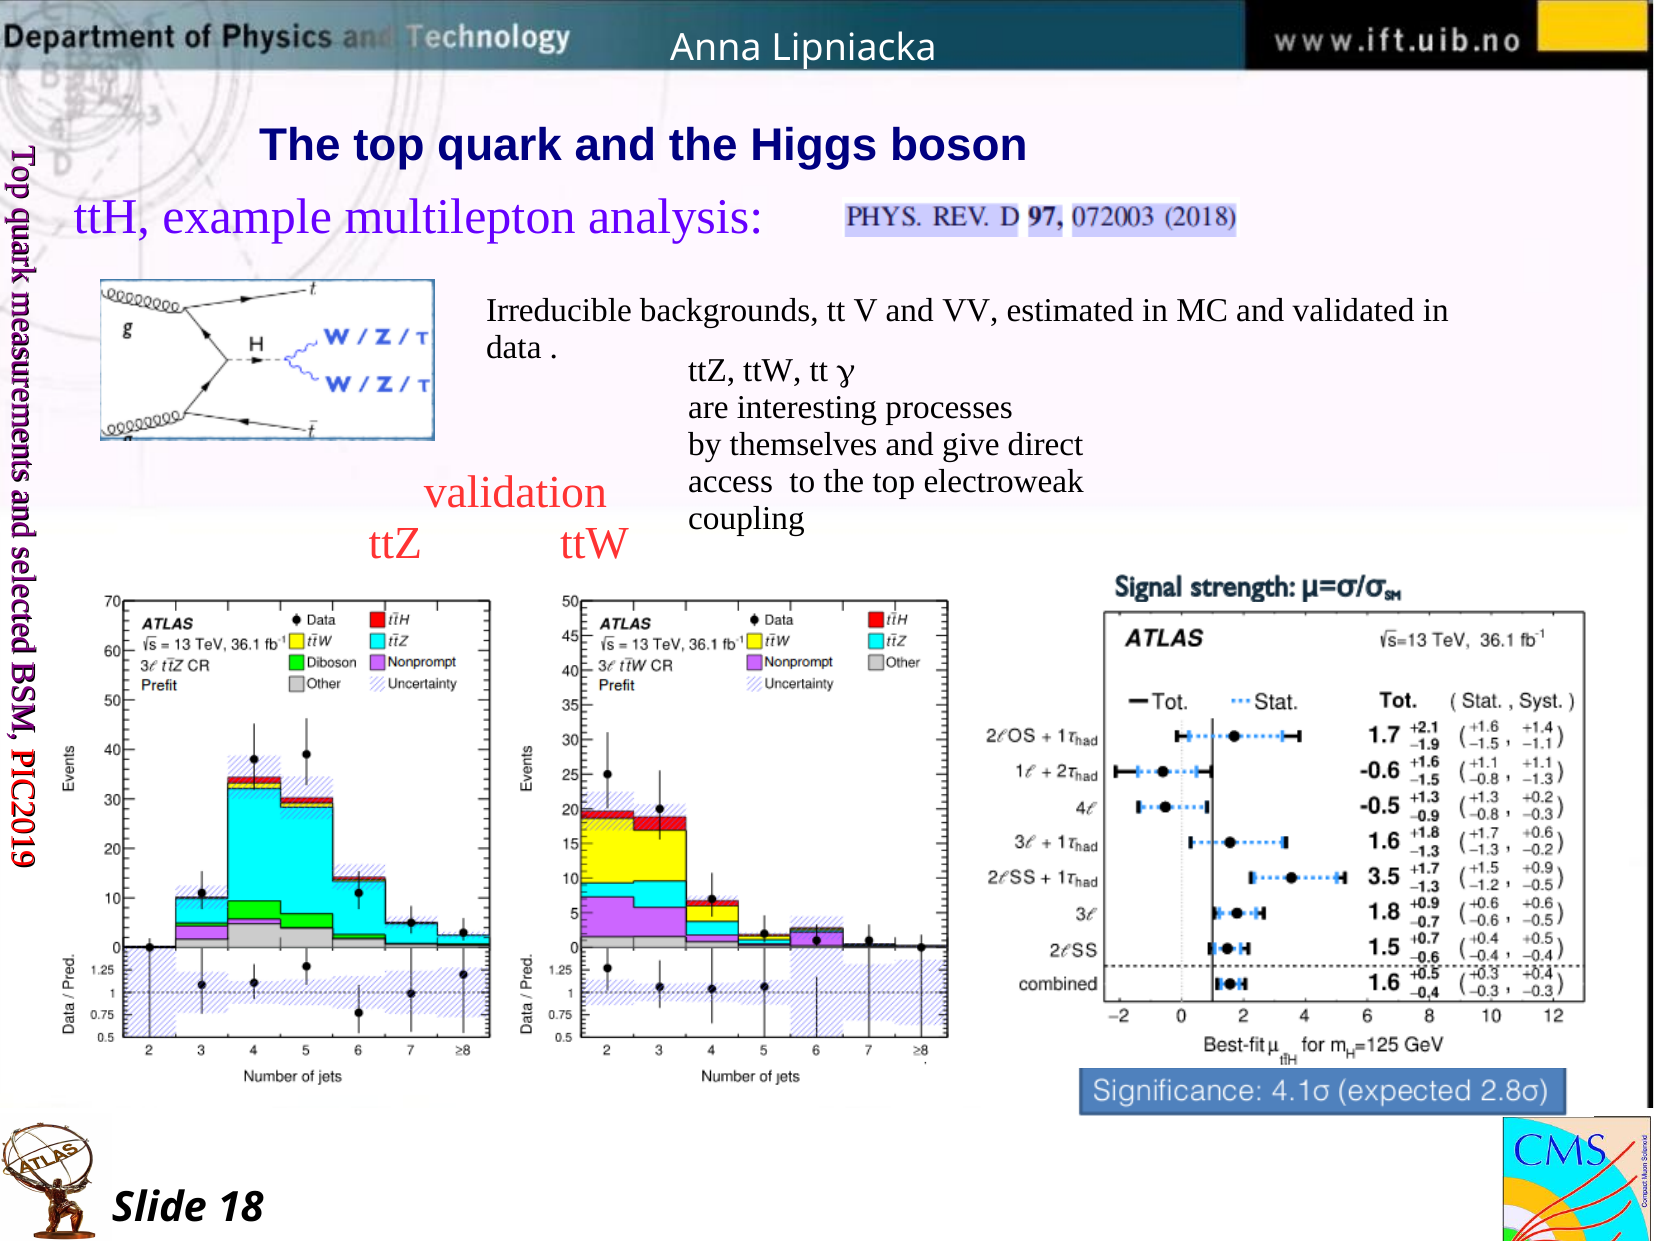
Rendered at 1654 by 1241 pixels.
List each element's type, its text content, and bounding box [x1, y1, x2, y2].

picture [0, 1113, 112, 1241]
picture [842, 197, 1240, 237]
title The top quark and the Higgs boson [0, 41, 1356, 249]
text_box Slide 18 [111, 1177, 244, 1232]
picture [0, 0, 1654, 1241]
text_box ttH, example multilepton analysis: [73, 188, 1075, 372]
text_box validation ttZ ttW [299, 462, 766, 584]
text_box ttZ, ttW, tt g are interesting processes by themselves and give direct access to the top electroweak coupling [688, 351, 1085, 555]
text_box Irreducible backgrounds, tt V and VV, estimated in MC and validated in data . [486, 291, 1471, 373]
